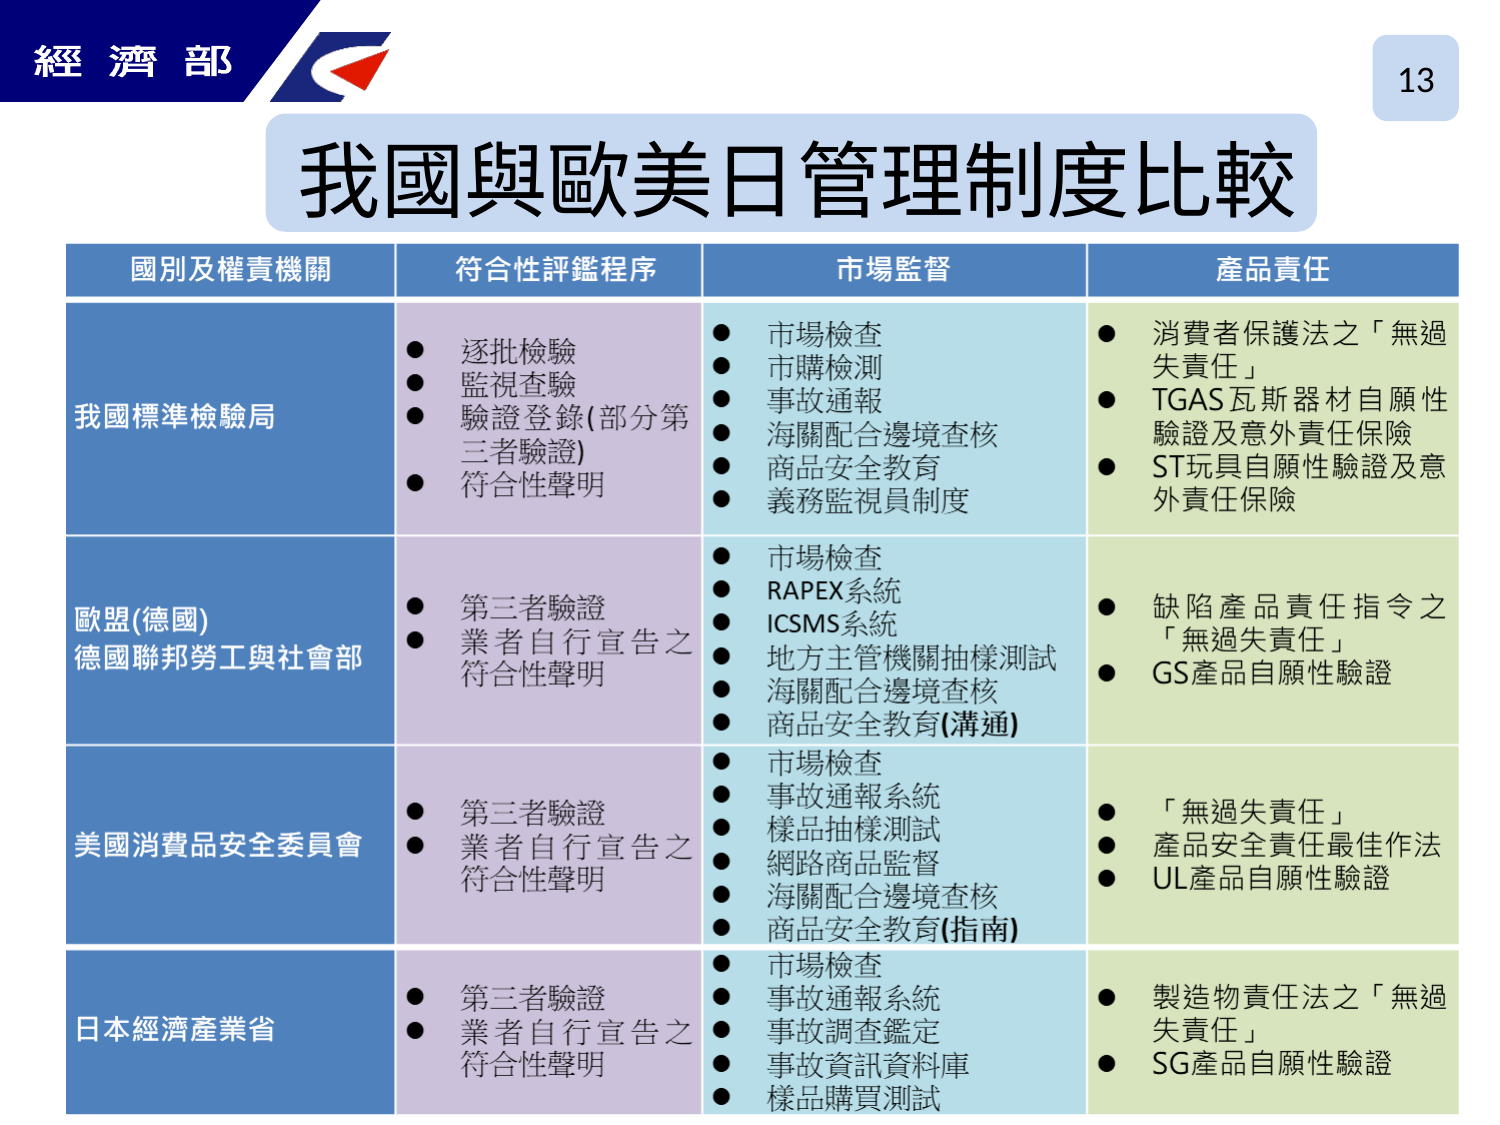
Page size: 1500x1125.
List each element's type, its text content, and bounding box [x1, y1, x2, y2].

picture [269, 32, 391, 101]
text_box 13 [1372, 34, 1459, 122]
text_box [0, 0, 321, 102]
picture [64, 243, 1460, 1125]
title 我國與歐美日管理制度比較 [242, 101, 1353, 242]
